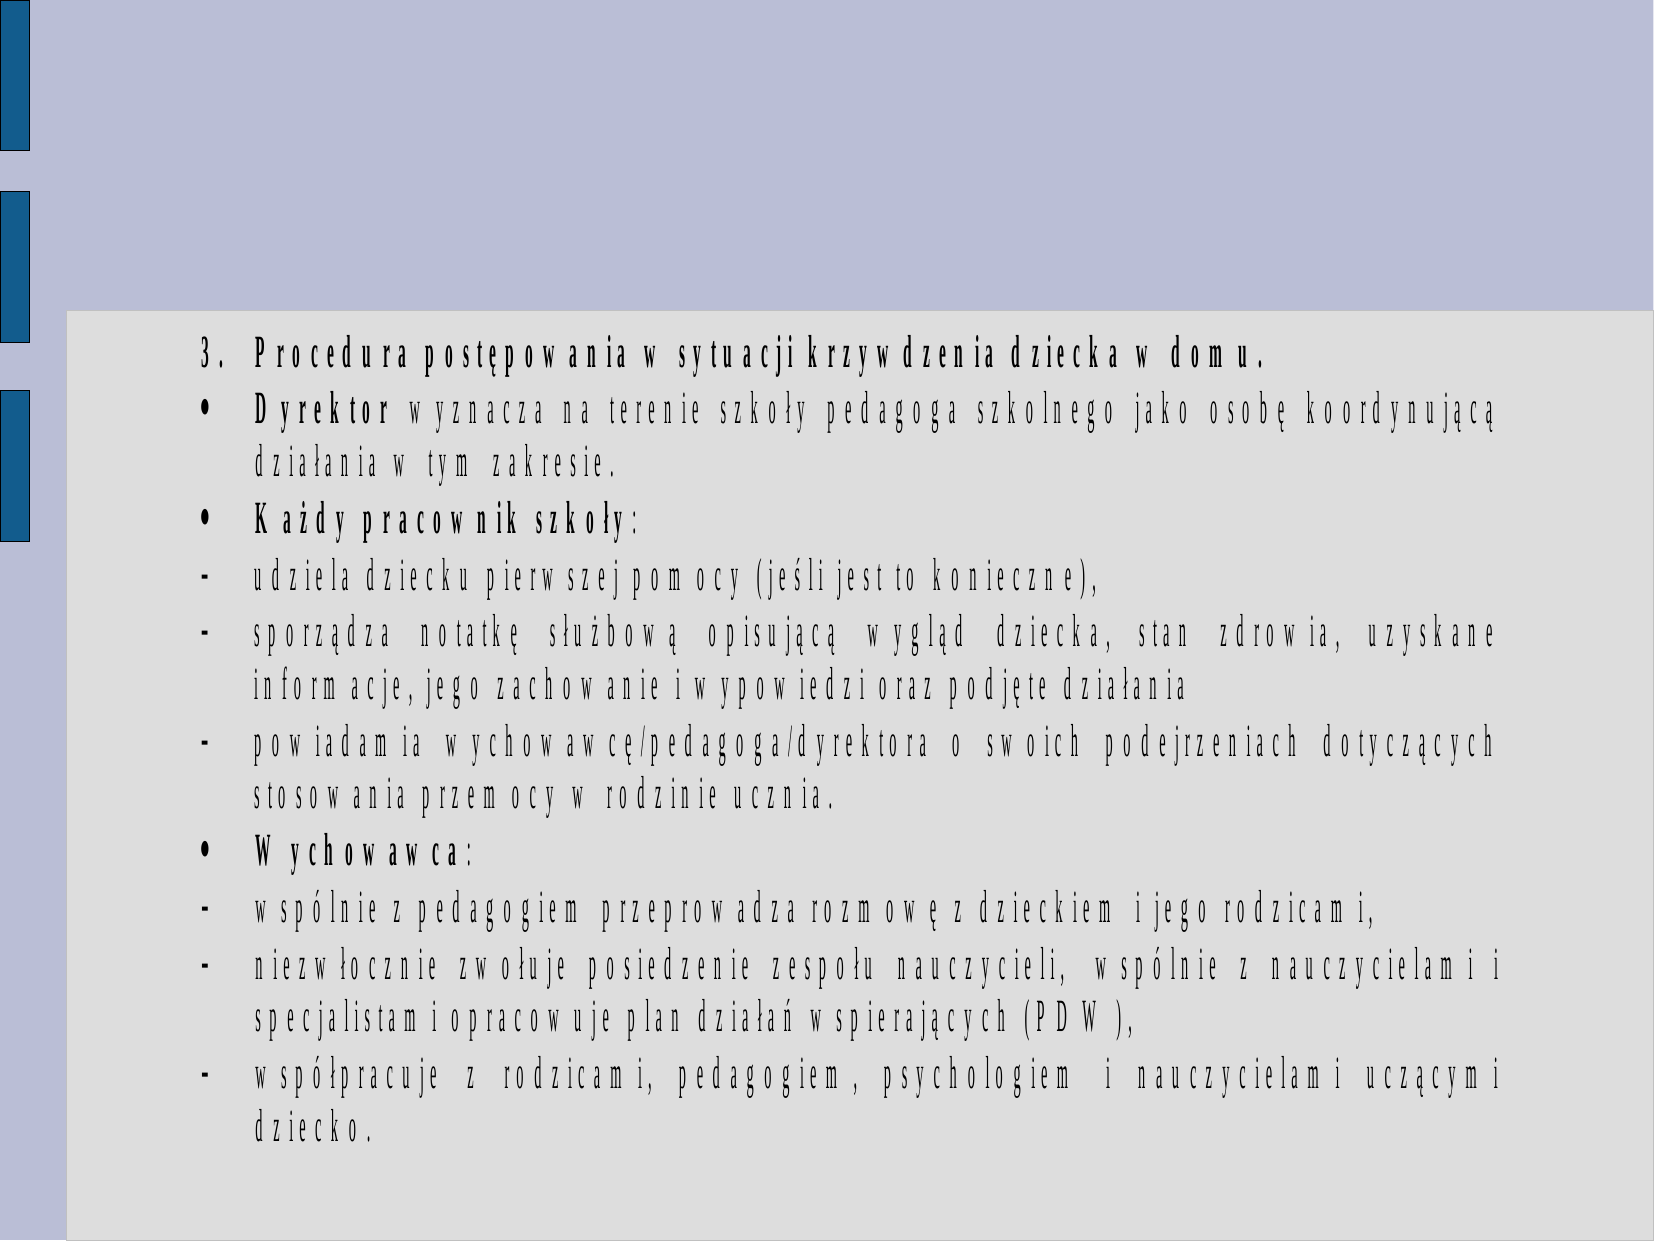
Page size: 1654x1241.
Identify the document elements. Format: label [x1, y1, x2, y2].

picture [147, 324, 1506, 1152]
